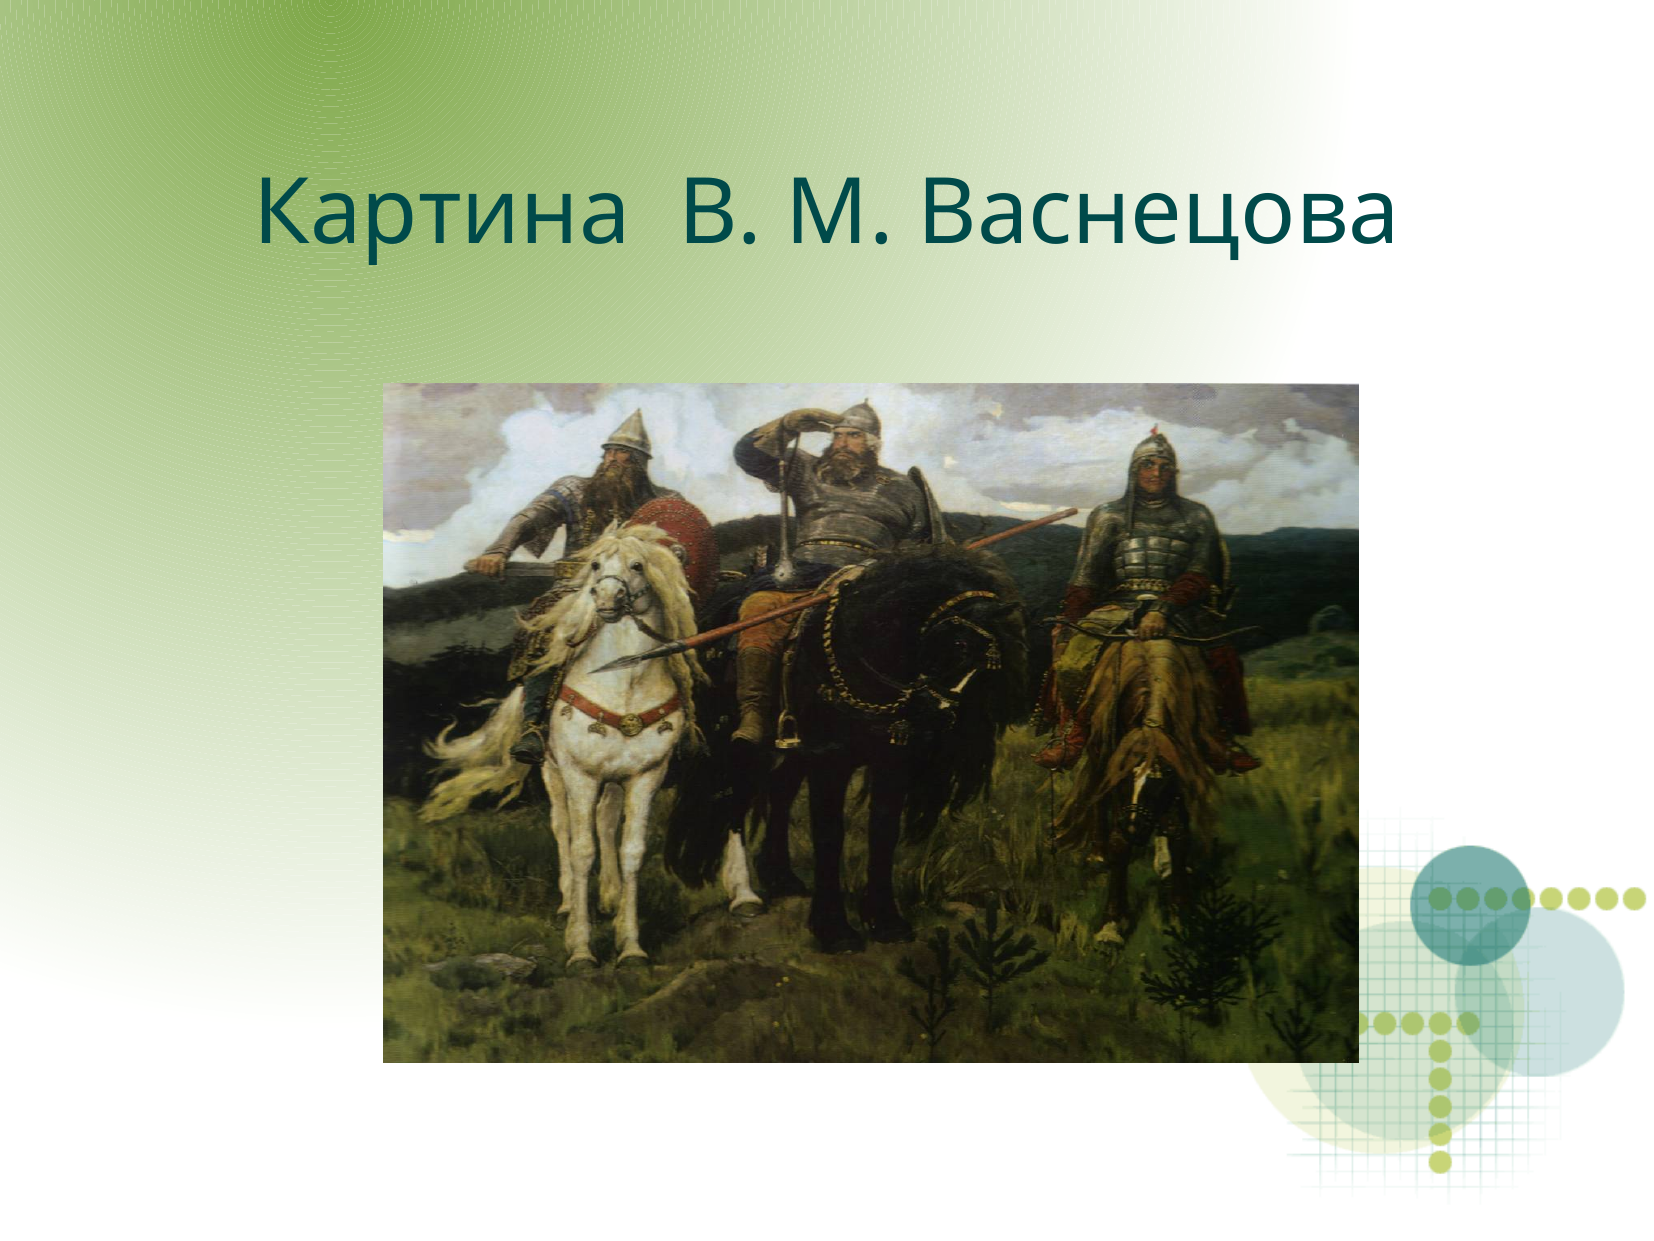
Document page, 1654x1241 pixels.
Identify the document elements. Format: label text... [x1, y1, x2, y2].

picture [383, 383, 1359, 1063]
title Картина В. М. Васнецова [121, 110, 1534, 303]
